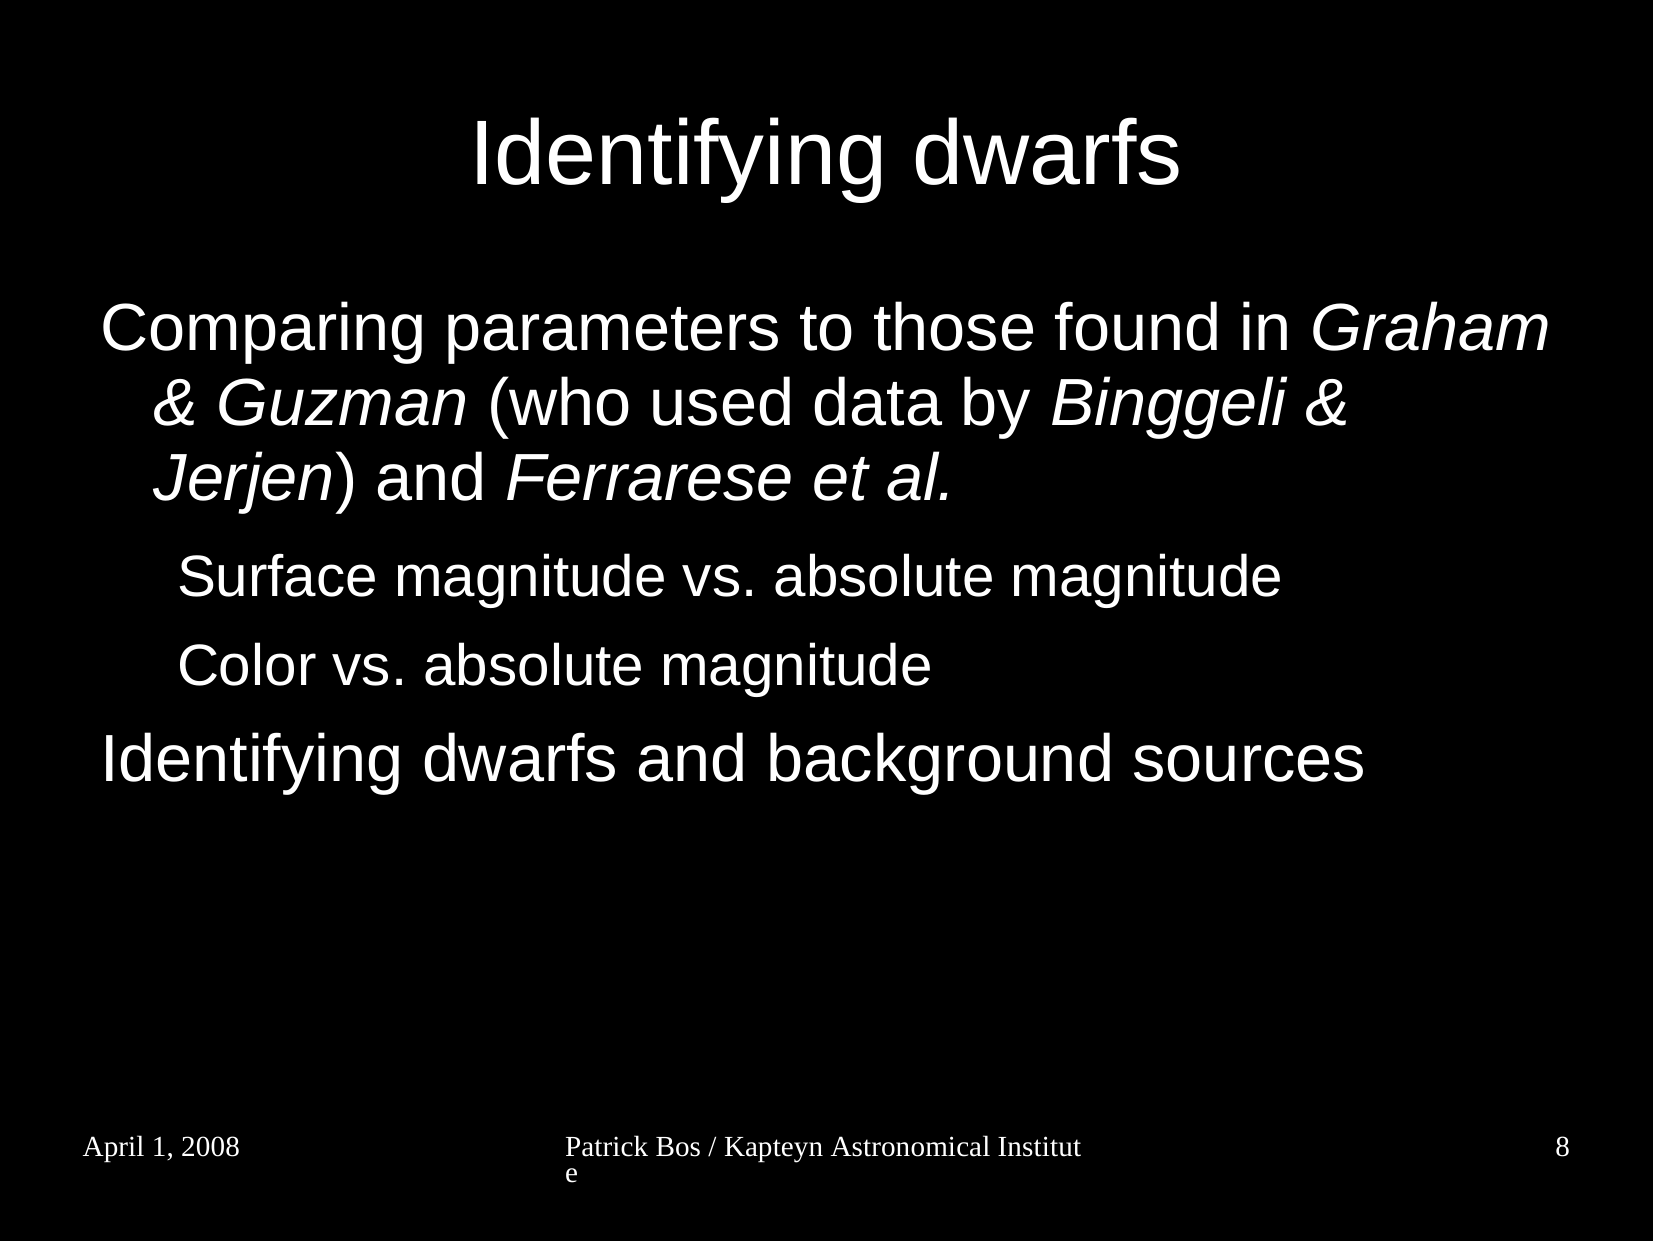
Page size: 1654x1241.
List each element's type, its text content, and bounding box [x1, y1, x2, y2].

title Identifying dwarfs [82, 56, 1571, 250]
list Comparing parameters to those found in Graham & Guzman (who used data by Binggeli & Jerjen) and Ferrarese et al. Surface magnitude vs. absolute magnitude Color vs. absolute magnitude Identifying dwarfs and background sources [82, 290, 1571, 1095]
